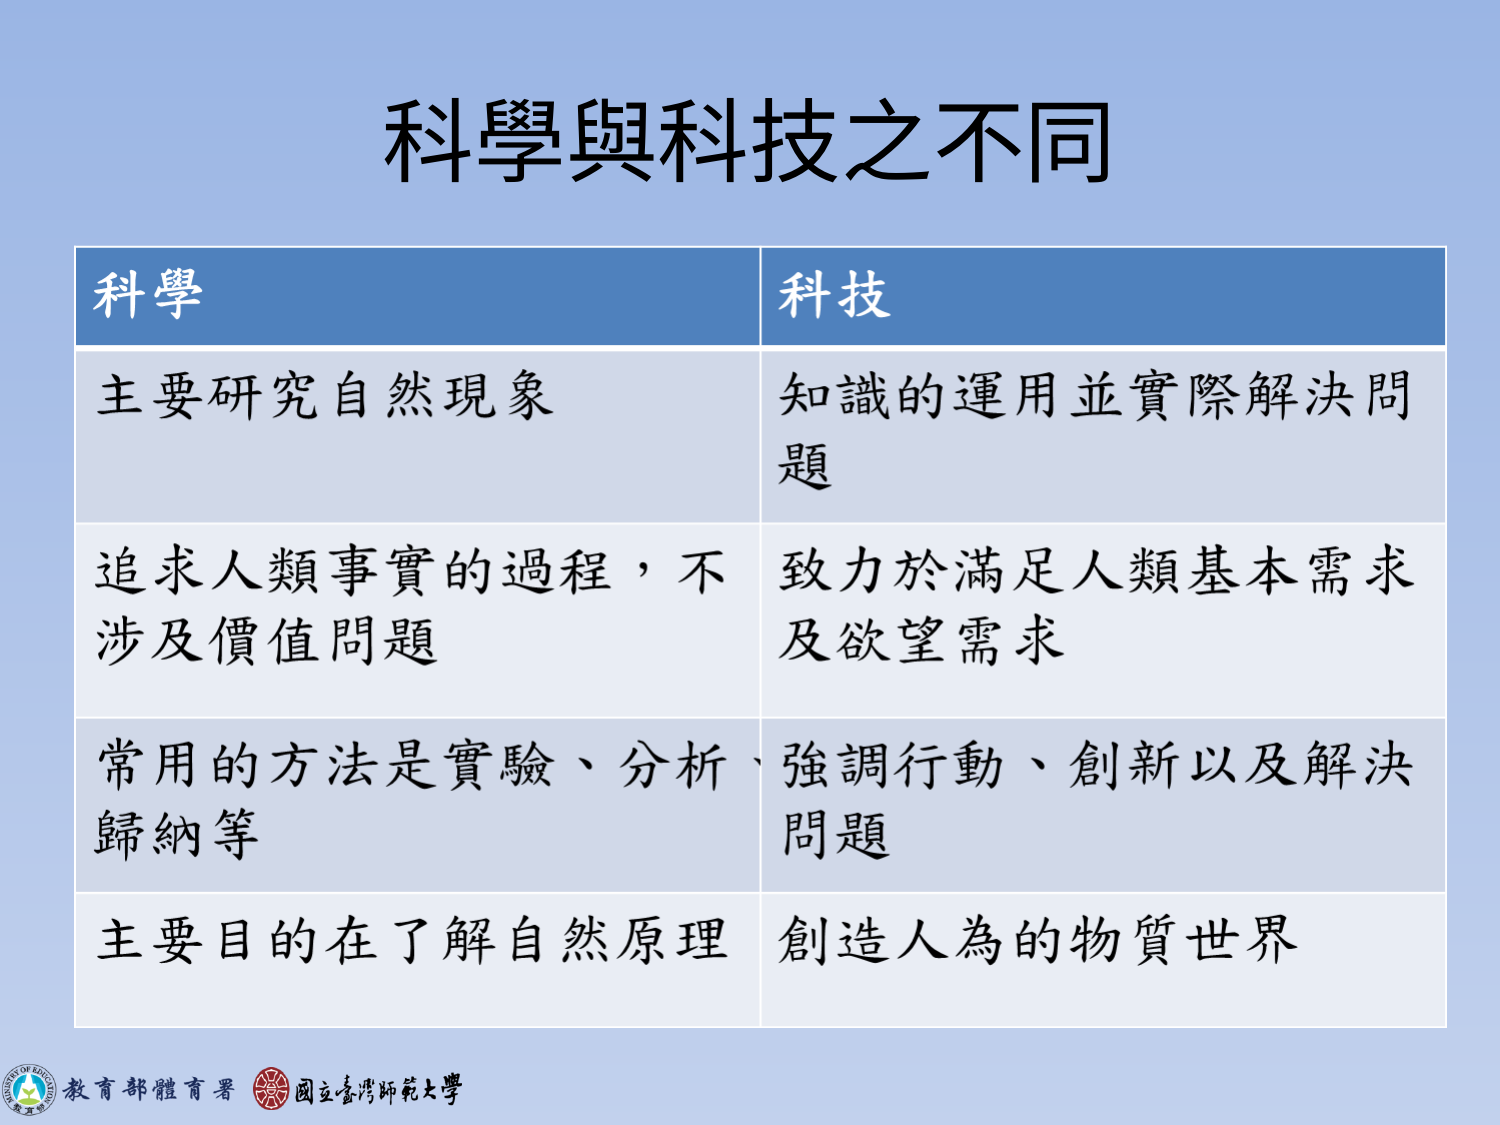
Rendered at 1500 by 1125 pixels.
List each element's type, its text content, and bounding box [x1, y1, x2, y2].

title 科學與科技之不同 [75, 45, 1426, 233]
picture [74, 237, 1447, 1028]
